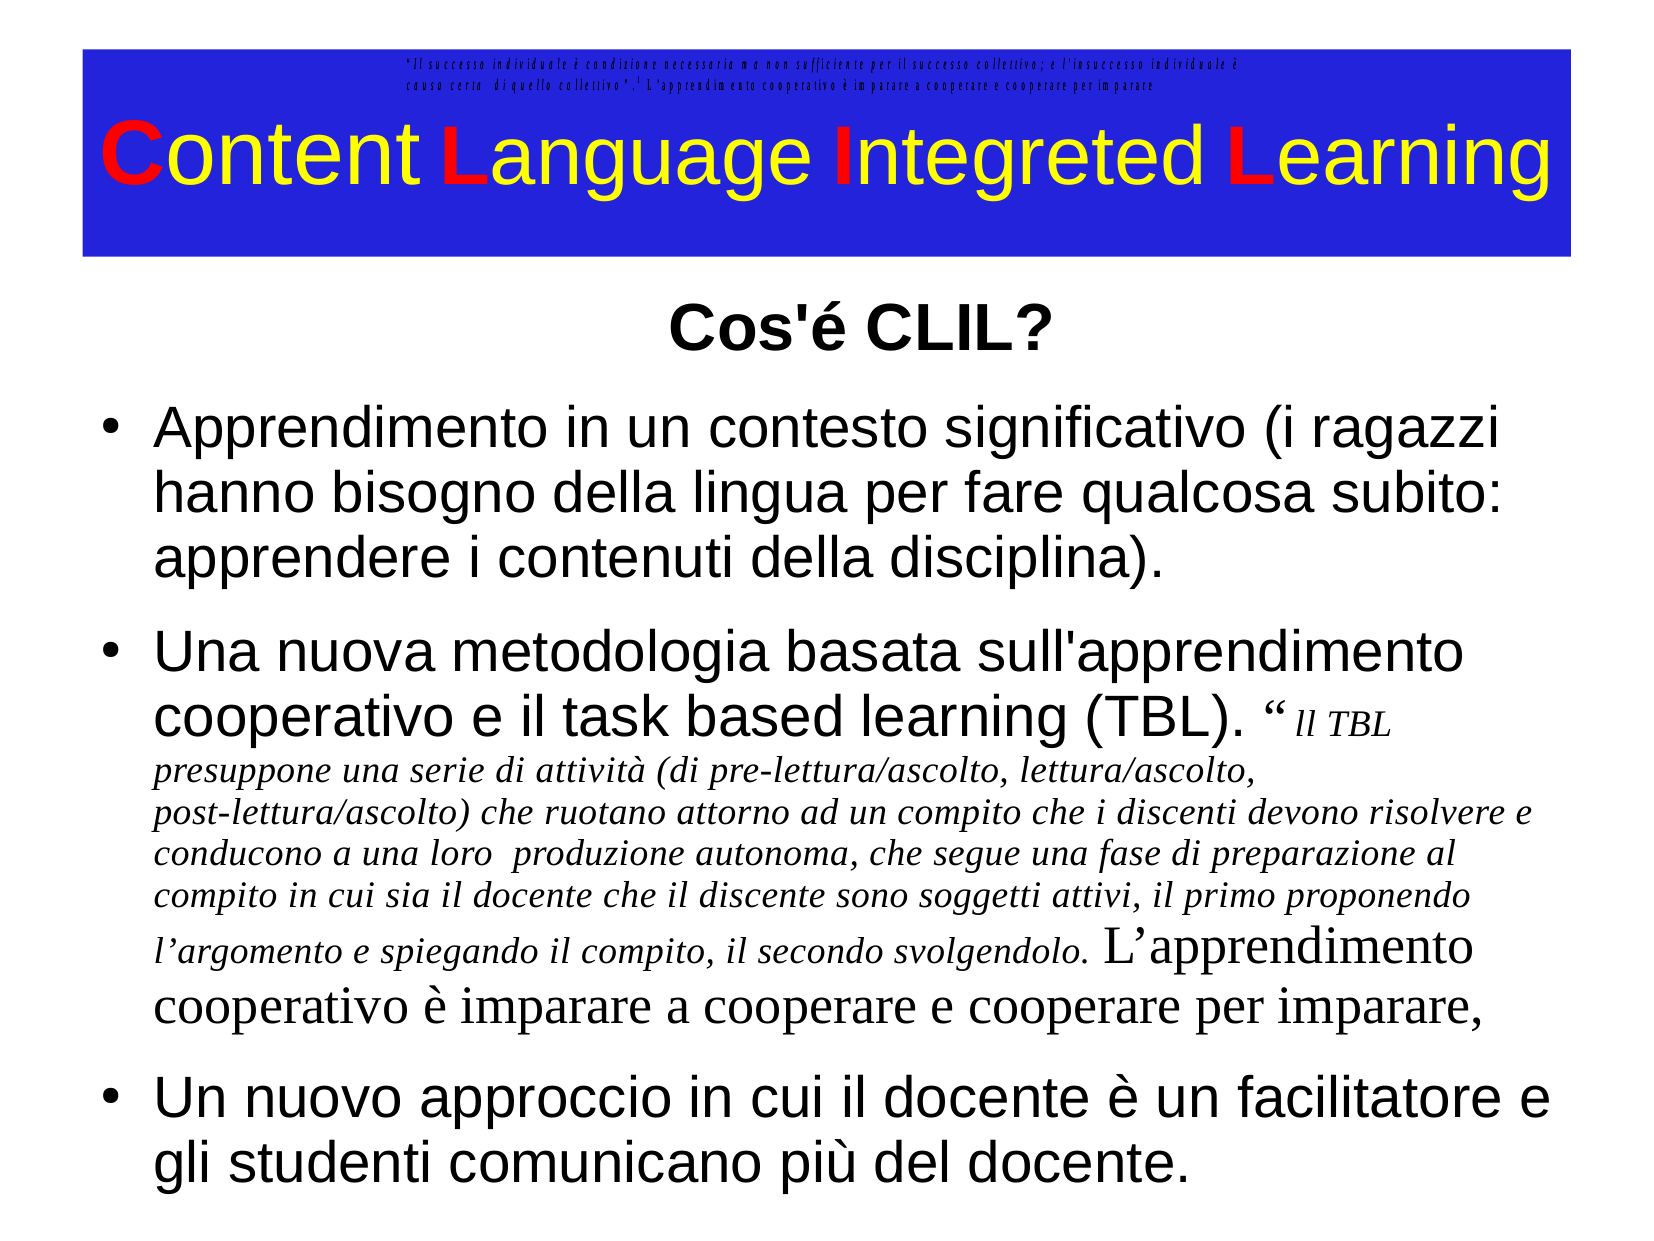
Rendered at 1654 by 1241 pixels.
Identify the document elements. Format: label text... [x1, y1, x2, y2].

title Content Language Integreted Learning [82, 49, 1571, 257]
picture [406, 54, 1250, 1241]
list Cos'é CLIL? Apprendimento in un contesto significativo (i ragazzi hanno bisogno della lingua per fare qualcosa subito: apprendere i contenuti della disciplina). Una nuova metodologia basata sull'apprendimento cooperativo e il task based learning (TBL). “ ll TBL presuppone una serie di attività (di pre-lettura/ascolto, lettura/ascolto, post-lettura/ascolto) che ruotano attorno ad un compito che i discenti devono risolvere e conducono a una loro produzione autonoma, che segue una fase di preparazione al compito in cui sia il docente che il discente sono soggetti attivi, il primo proponendo l’argomento e spiegando il compito, il secondo svolgendolo. L’apprendimento cooperativo è imparare a cooperare e cooperare per imparare, Un nuovo approccio in cui il docente è un facilitatore e gli studenti comunicano più del docente. [82, 290, 406, 1200]
list Cos'é CLIL? Apprendimento in un contesto significativo (i ragazzi hanno bisogno della lingua per fare qualcosa subito: apprendere i contenuti della disciplina). Una nuova metodologia basata sull'apprendimento cooperativo e il task based learning (TBL). “ ll TBL presuppone una serie di attività (di pre-lettura/ascolto, lettura/ascolto, post-lettura/ascolto) che ruotano attorno ad un compito che i discenti devono risolvere e conducono a una loro produzione autonoma, che segue una fase di preparazione al compito in cui sia il docente che il discente sono soggetti attivi, il primo proponendo l’argomento e spiegando il compito, il secondo svolgendolo. L’apprendimento cooperativo è imparare a cooperare e cooperare per imparare, Un nuovo approccio in cui il docente è un facilitatore e gli studenti comunicano più del docente. [1250, 290, 1571, 1200]
